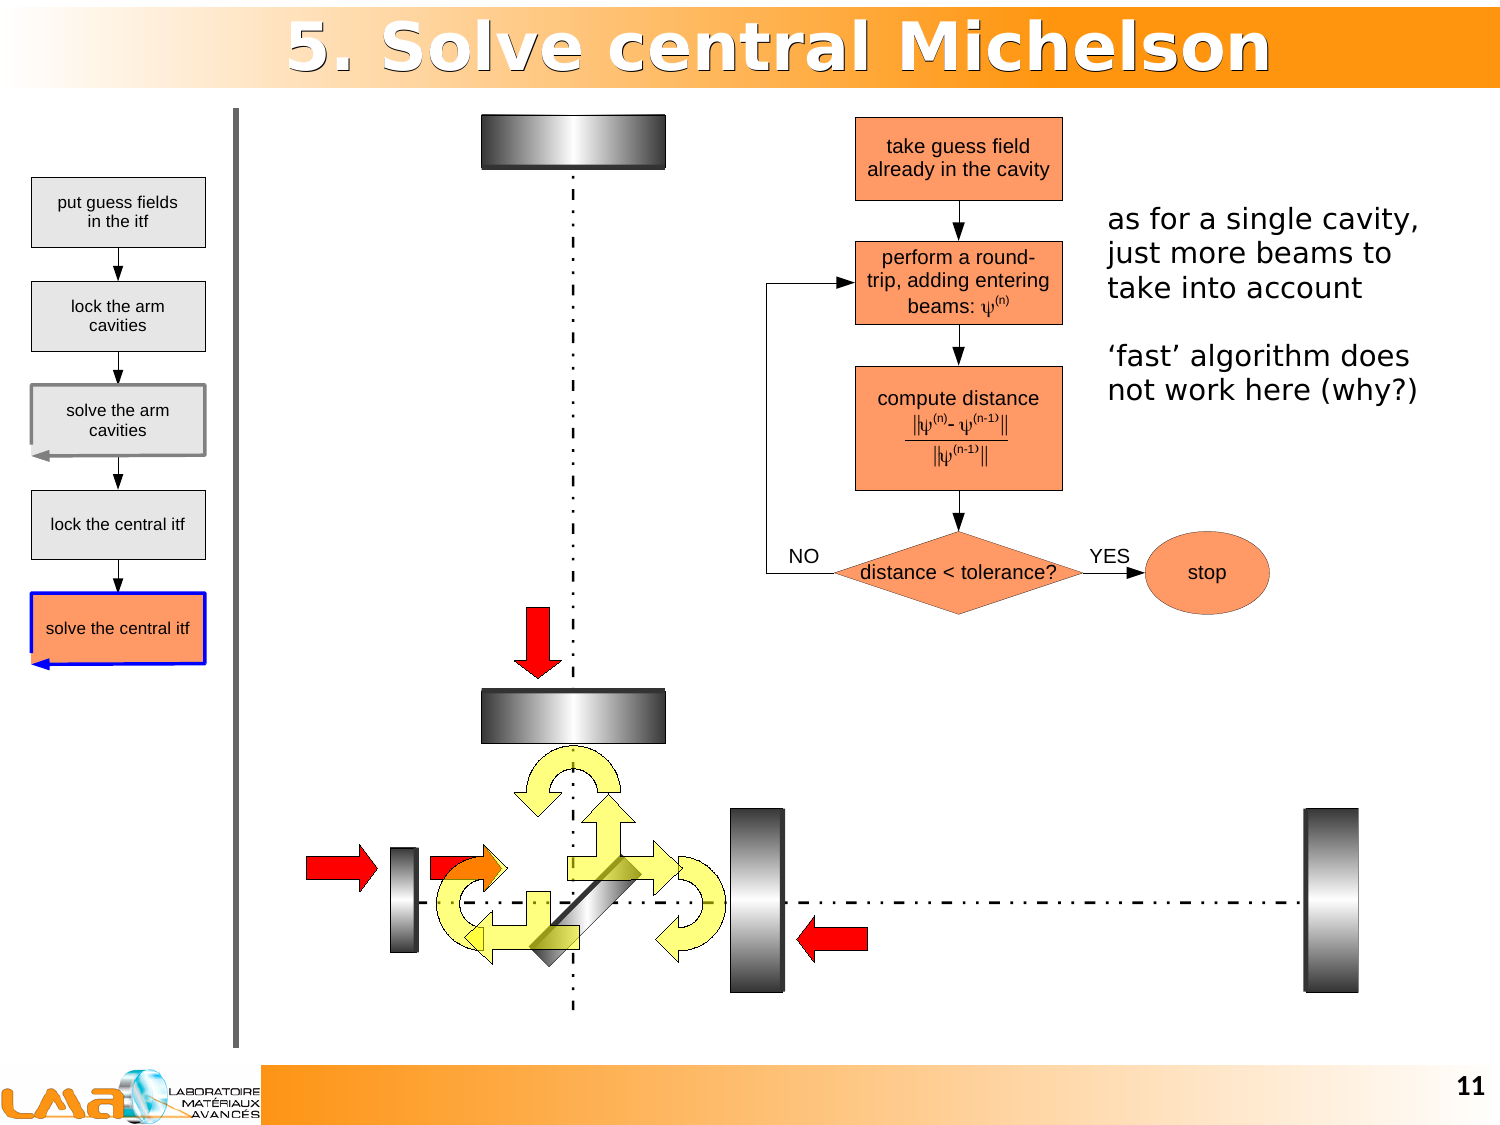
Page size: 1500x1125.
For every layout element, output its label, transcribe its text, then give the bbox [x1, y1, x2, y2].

title 5. Solve central Michelson [0, 7, 1500, 88]
text_box [514, 607, 562, 679]
picture [0, 1065, 261, 1125]
text_box [514, 745, 726, 963]
text_box [796, 915, 868, 963]
picture [29, 177, 207, 671]
picture [388, 113, 1359, 1012]
text_box as for a single cavity, just more beams to take into account ‘fast’ algorithm does not work here (why?) [1092, 195, 1471, 416]
text_box [430, 844, 580, 965]
text_box [306, 844, 378, 892]
